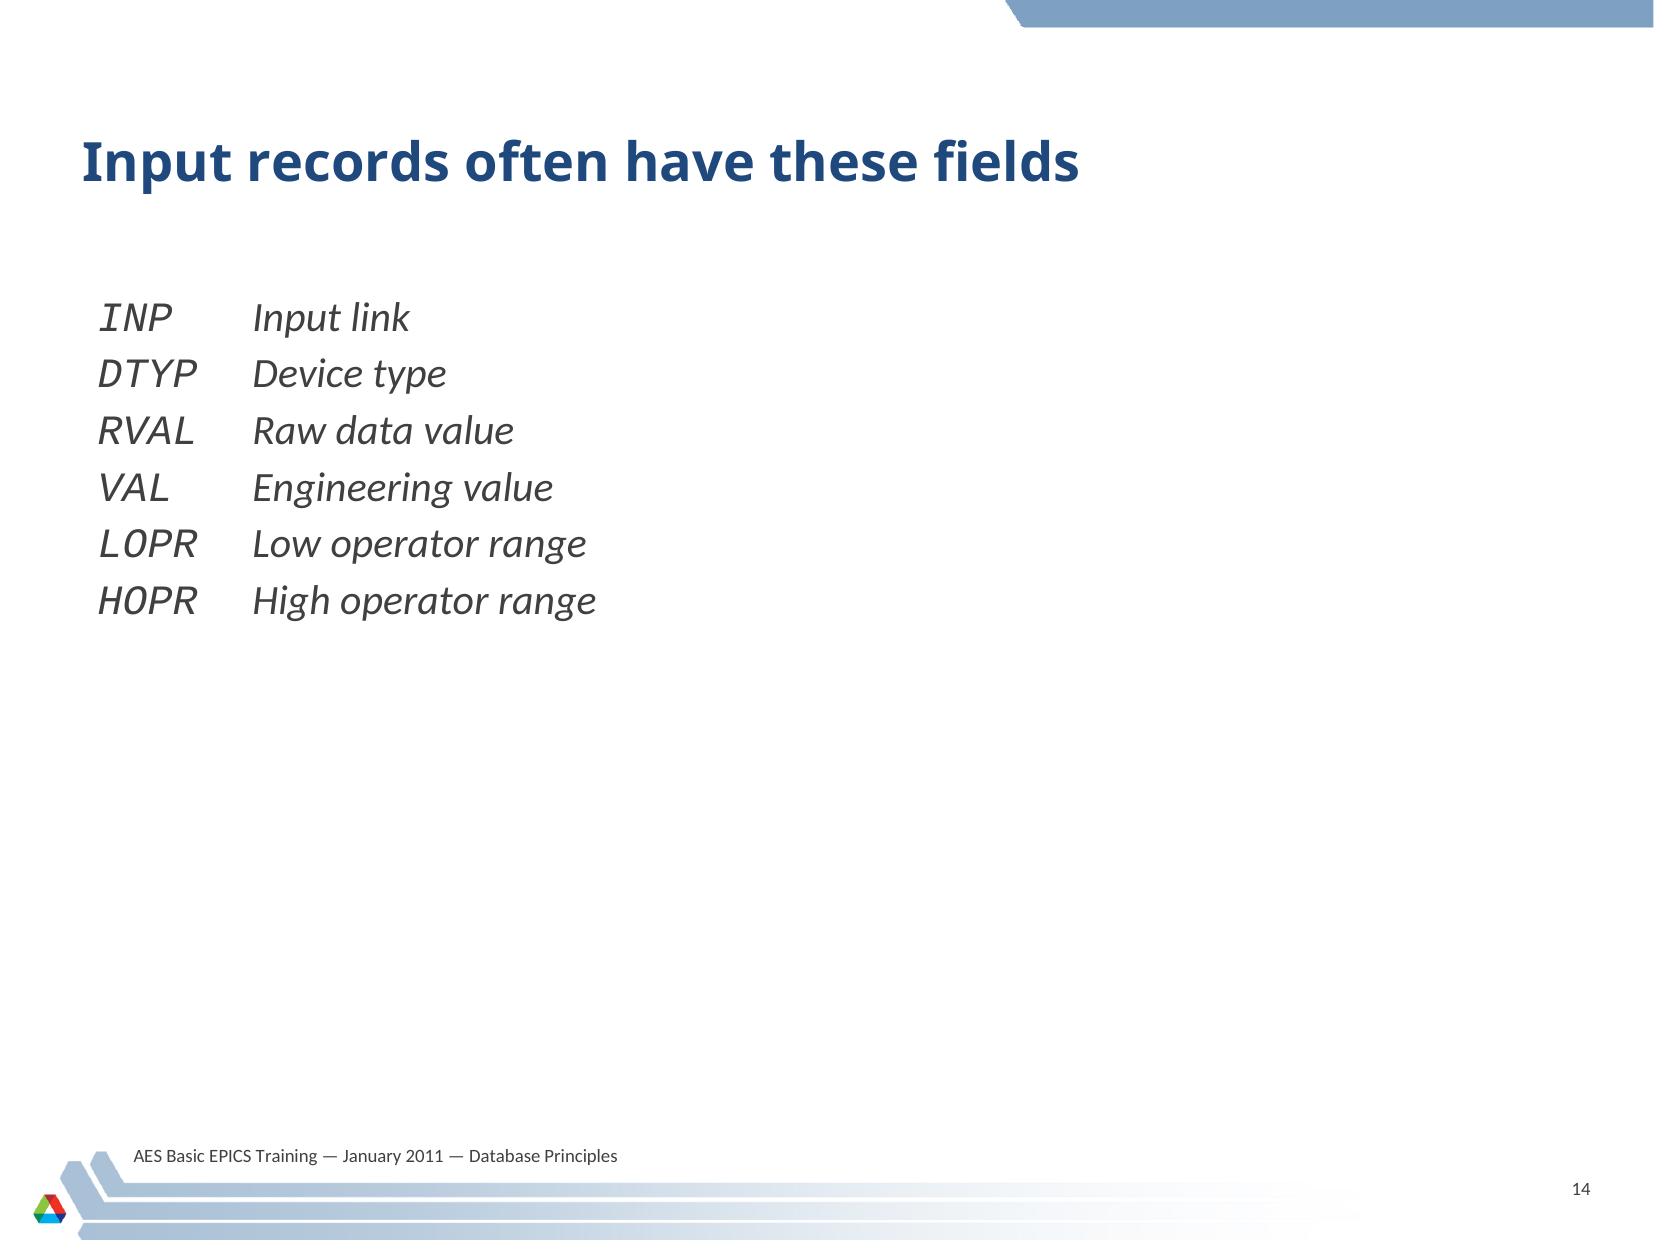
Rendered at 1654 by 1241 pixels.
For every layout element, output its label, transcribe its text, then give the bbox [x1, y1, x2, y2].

picture [0, 1143, 1654, 1240]
list INP Input link DTYP Device type RVAL Raw data value VAL Engineering value LOPR Low operator range HOPR High operator range [82, 289, 1571, 1123]
picture [0, 0, 1654, 29]
title Input records often have these fields [82, 128, 1571, 192]
